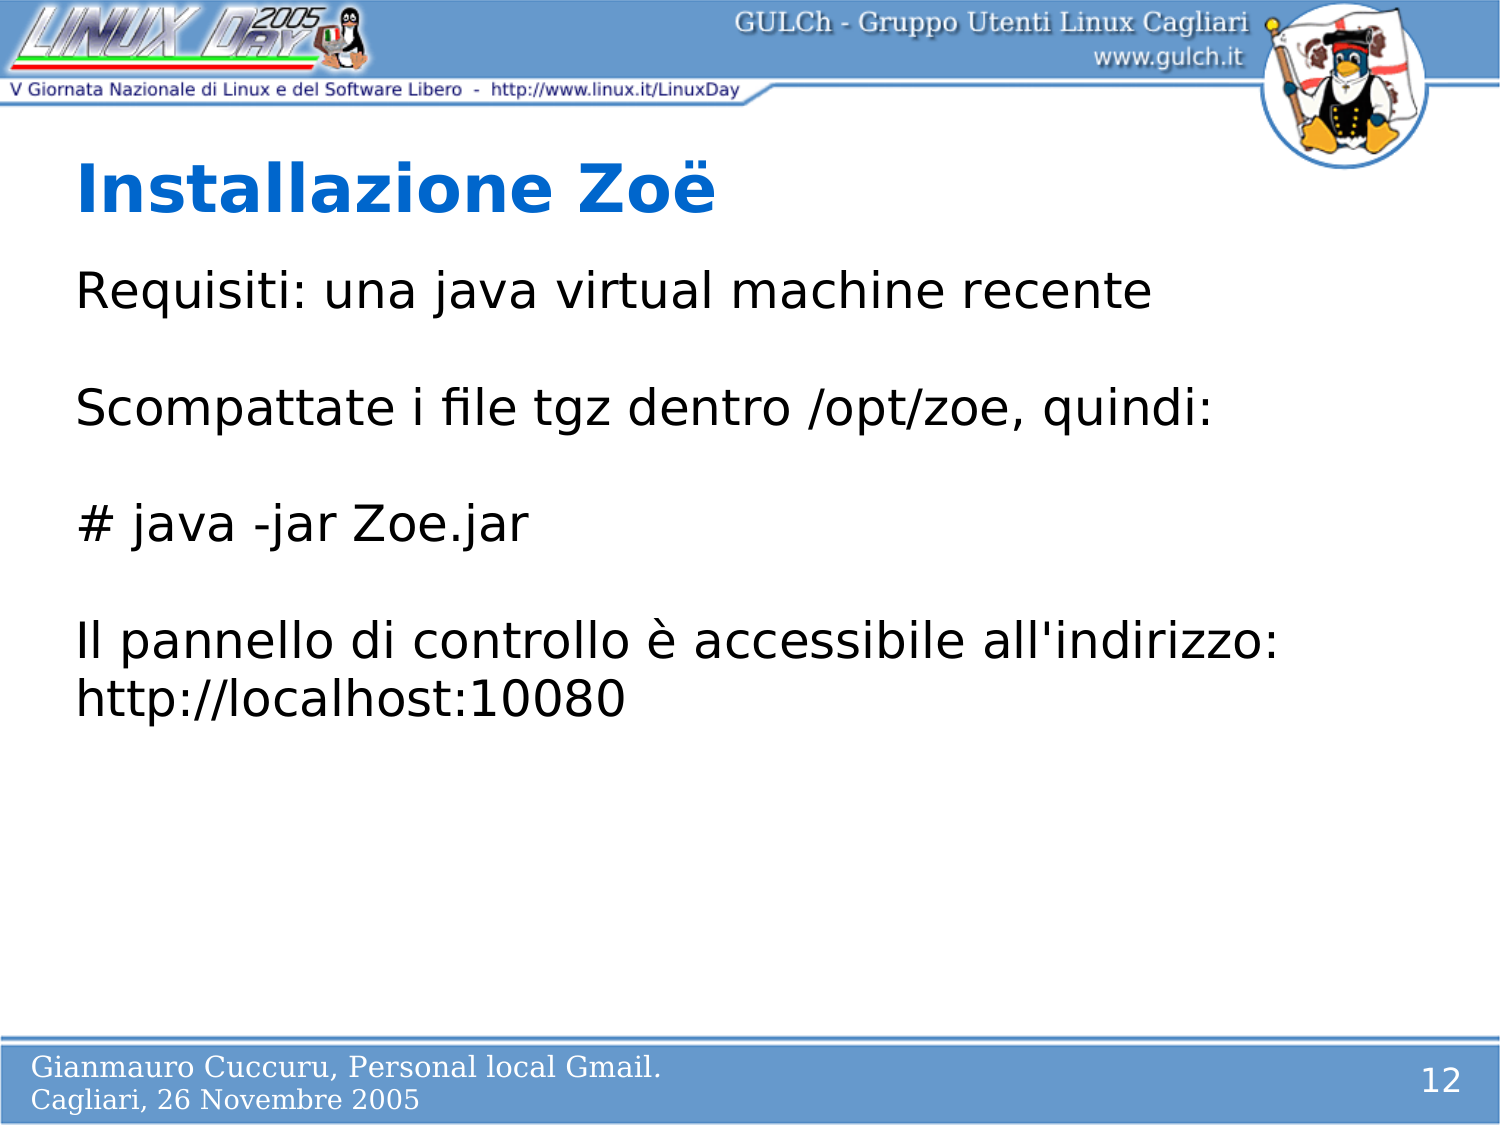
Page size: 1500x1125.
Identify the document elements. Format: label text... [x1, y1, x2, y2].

text_box Requisiti: una java virtual machine recente Scompattate i file tgz dentro /opt/zoe, quindi: # java -jar Zoe.jar Il pannello di controllo è accessibile all'indirizzo: http://localhost:10080 [75, 262, 1426, 1013]
text_box Installazione Zoë [75, 149, 720, 228]
picture [0, 0, 1500, 1125]
